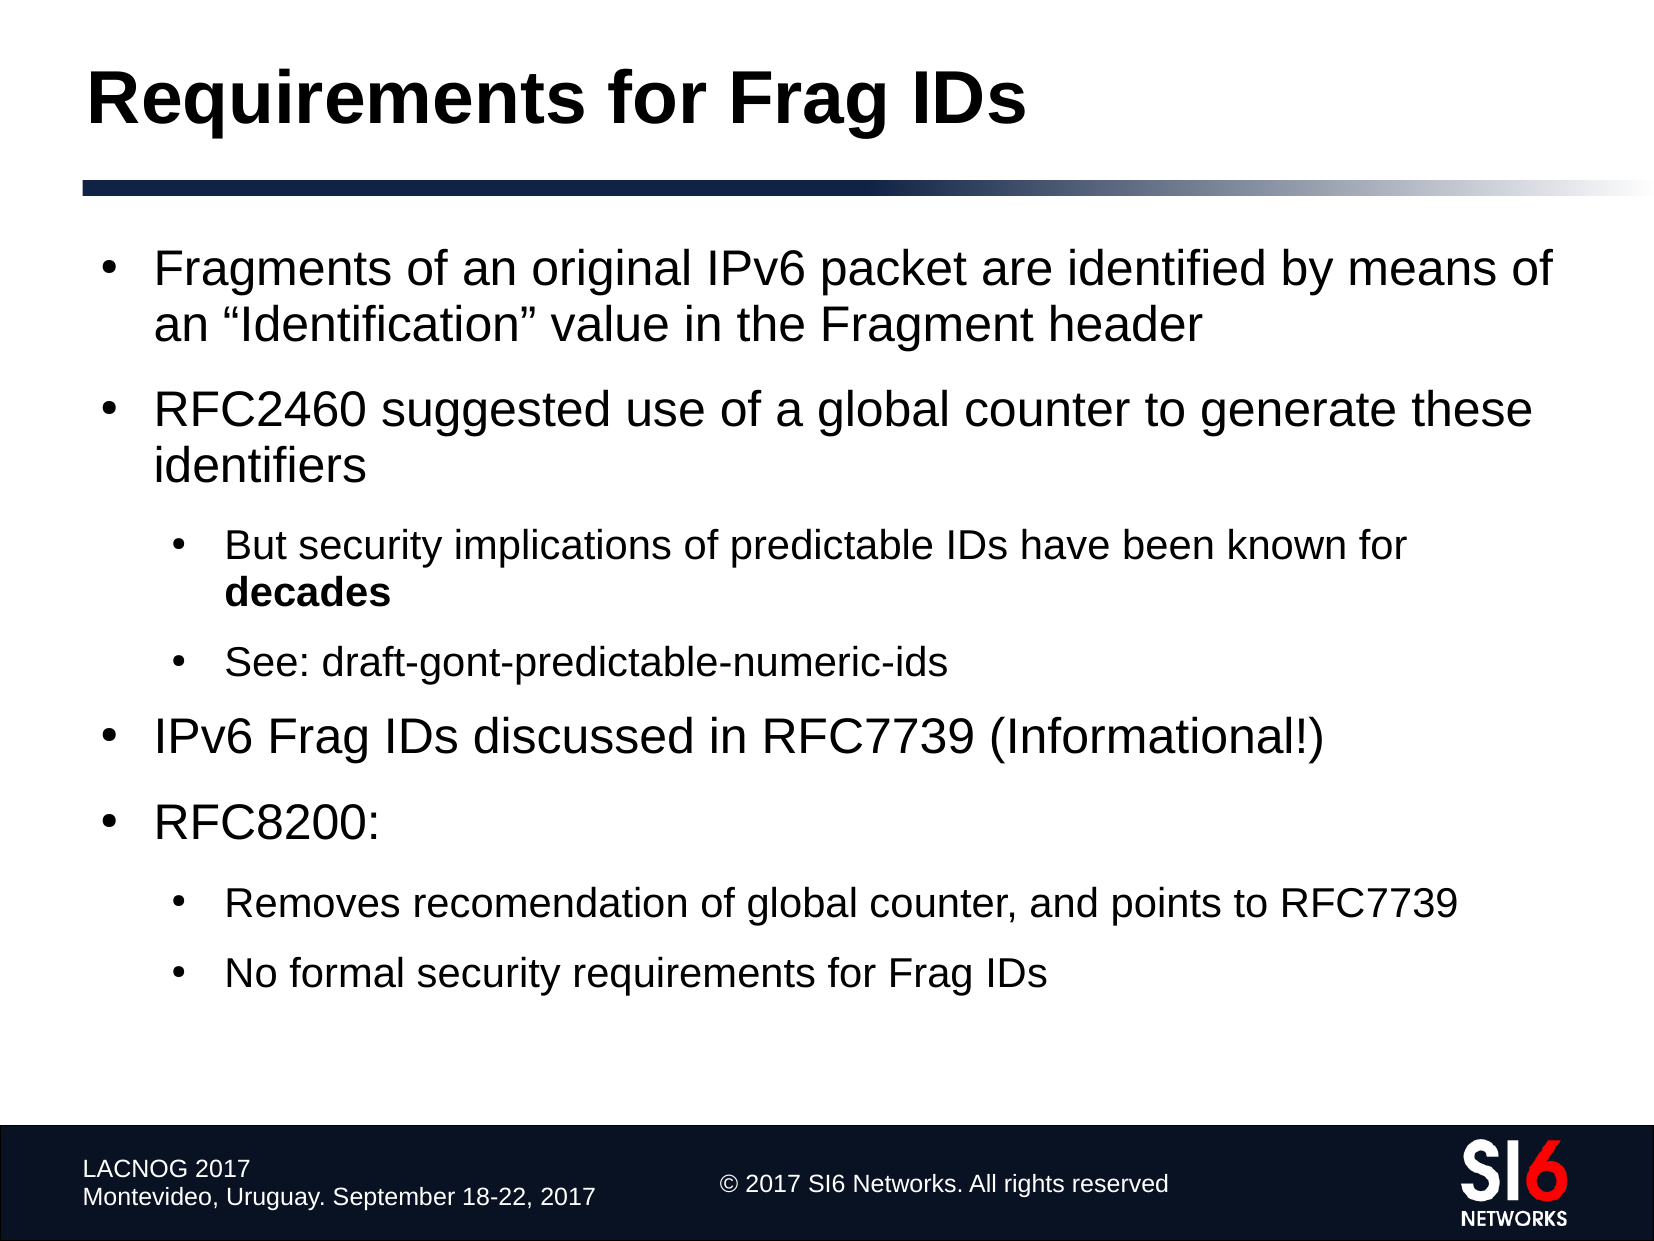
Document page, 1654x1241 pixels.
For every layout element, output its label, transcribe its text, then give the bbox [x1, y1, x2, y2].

picture [1461, 1139, 1567, 1226]
title Requirements for Frag IDs [86, 30, 1576, 166]
list Fragments of an original IPv6 packet are identified by means of an “Identification” value in the Fragment header RFC2460 suggested use of a global counter to generate these identifiers But security implications of predictable IDs have been known for decades See: draft-gont-predictable-numeric-ids IPv6 Frag IDs discussed in RFC7739 (Informational!) RFC8200: Removes recomendation of global counter, and points to RFC7739 No formal security requirements for Frag IDs [82, 240, 1571, 1059]
